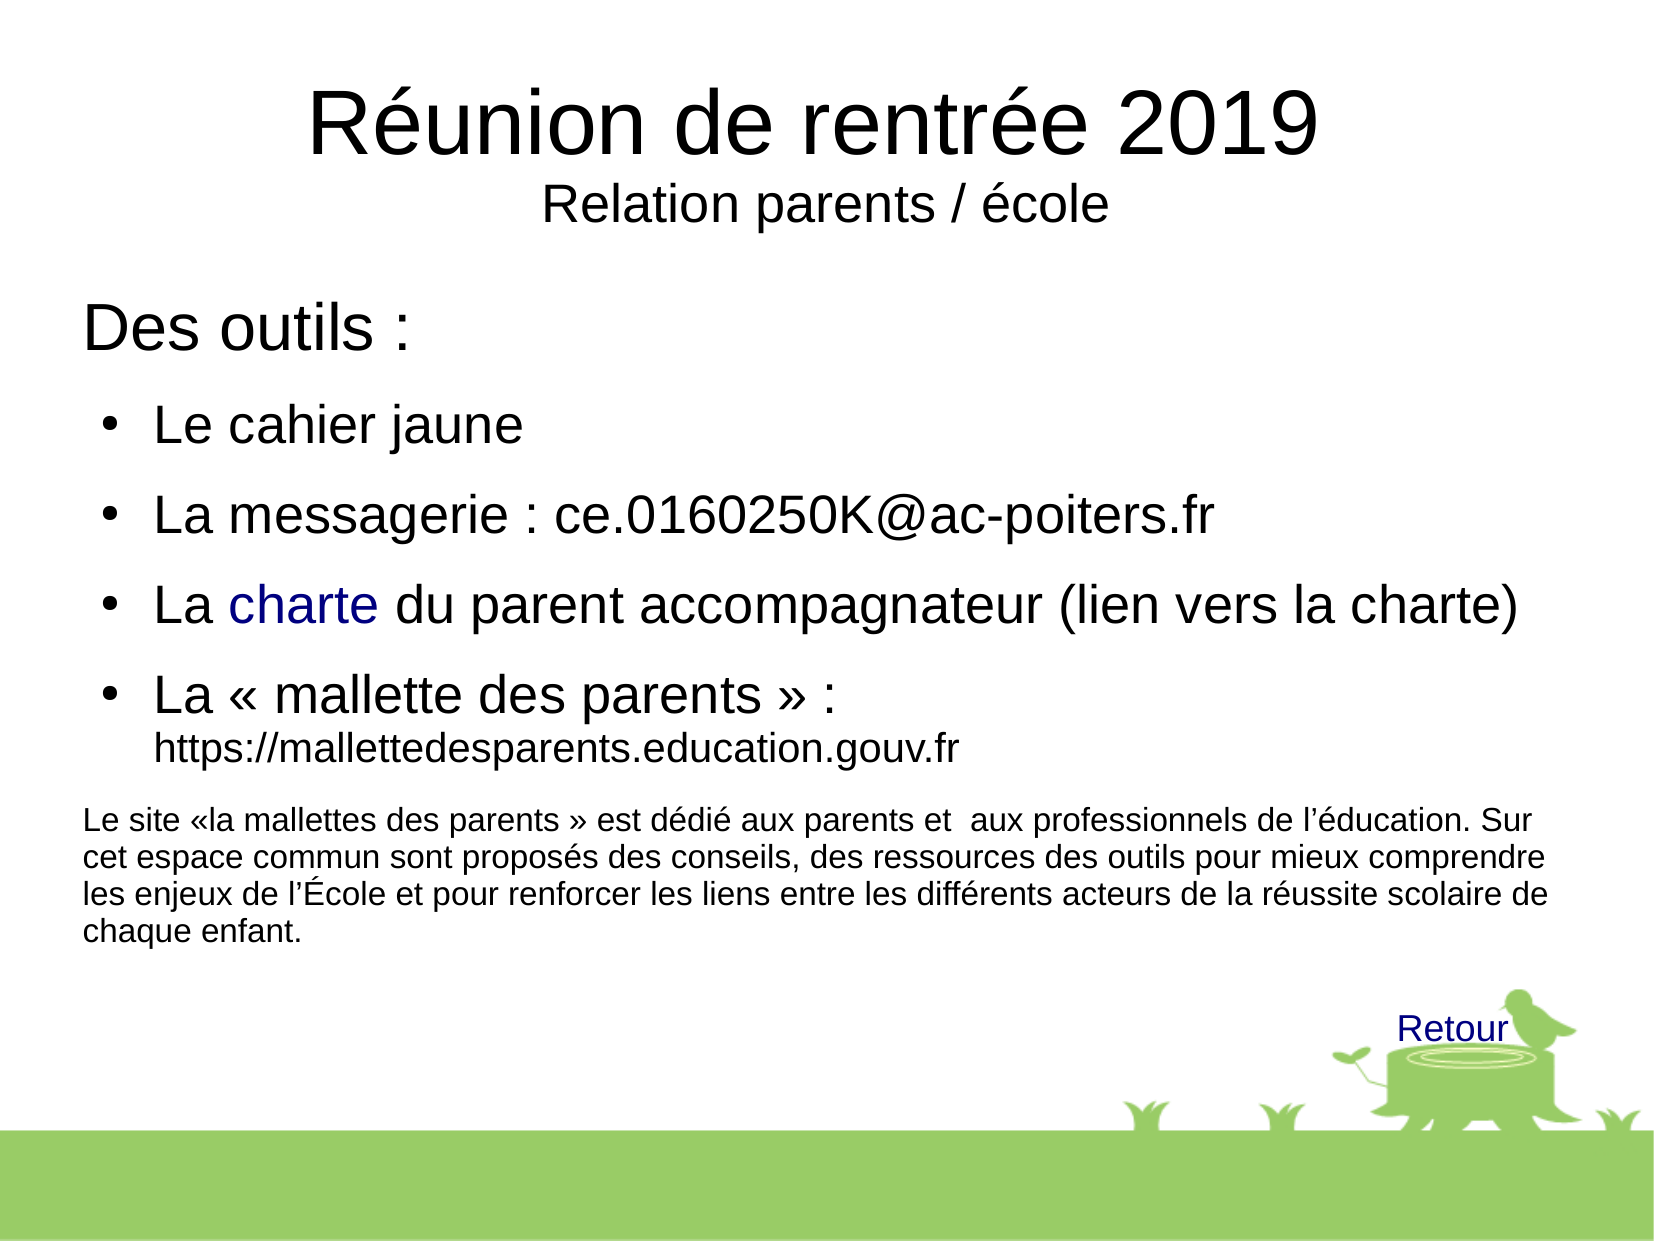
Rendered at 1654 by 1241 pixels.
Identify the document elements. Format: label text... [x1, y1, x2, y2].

list Des outils : Le cahier jaune La messagerie : ce.0160250K@ac-poiters.fr La charte du parent accompagnateur (lien vers la charte) La « mallette des parents » : https://mallettedesparents.education.gouv.fr Le site «la mallettes des parents » est dédié aux parents et aux professionnels de l’éducation. Sur cet espace commun sont proposés des conseils, des ressources des outils pour mieux comprendre les enjeux de l’École et pour renforcer les liens entre les différents acteurs de la réussite scolaire de chaque enfant. [82, 290, 1571, 1010]
picture [0, 0, 1654, 1241]
text_box Retour [1381, 999, 1548, 1063]
title Réunion de rentrée 2019 Relation parents / école [82, 49, 1571, 257]
